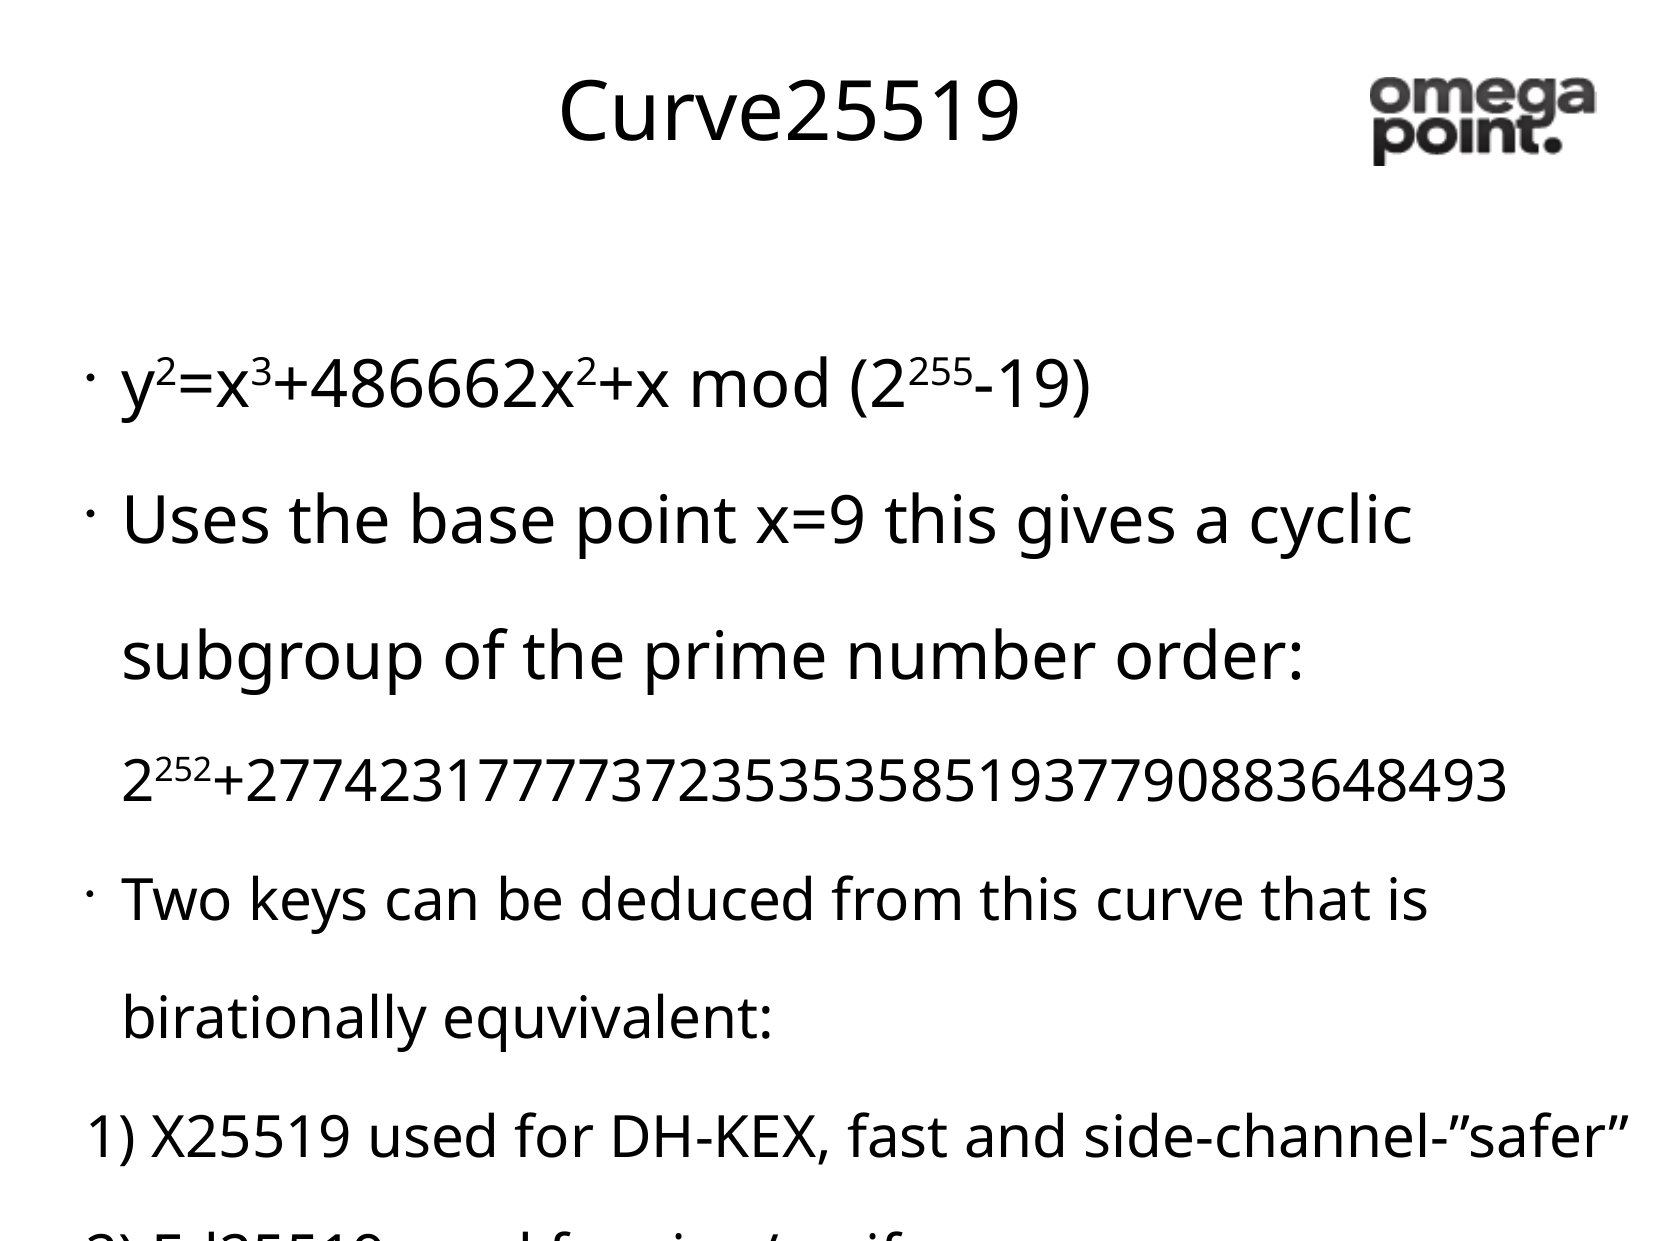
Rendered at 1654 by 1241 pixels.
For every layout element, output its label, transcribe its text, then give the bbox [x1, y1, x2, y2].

text_box Curve25519 [46, 0, 1535, 265]
text_box y2=x3+486662x2+x mod (2255-19) Uses the base point x=9 this gives a cyclic subgroup of the prime number order: 2252+27742317777372353535851937790883648493 Two keys can be deduced from this curve that is birationally equvivalent: X25519 used for DH-KEX, fast and side-channel-”safer” Ed25519 used for sign/verify [70, 283, 1654, 1241]
picture [1370, 77, 1597, 166]
